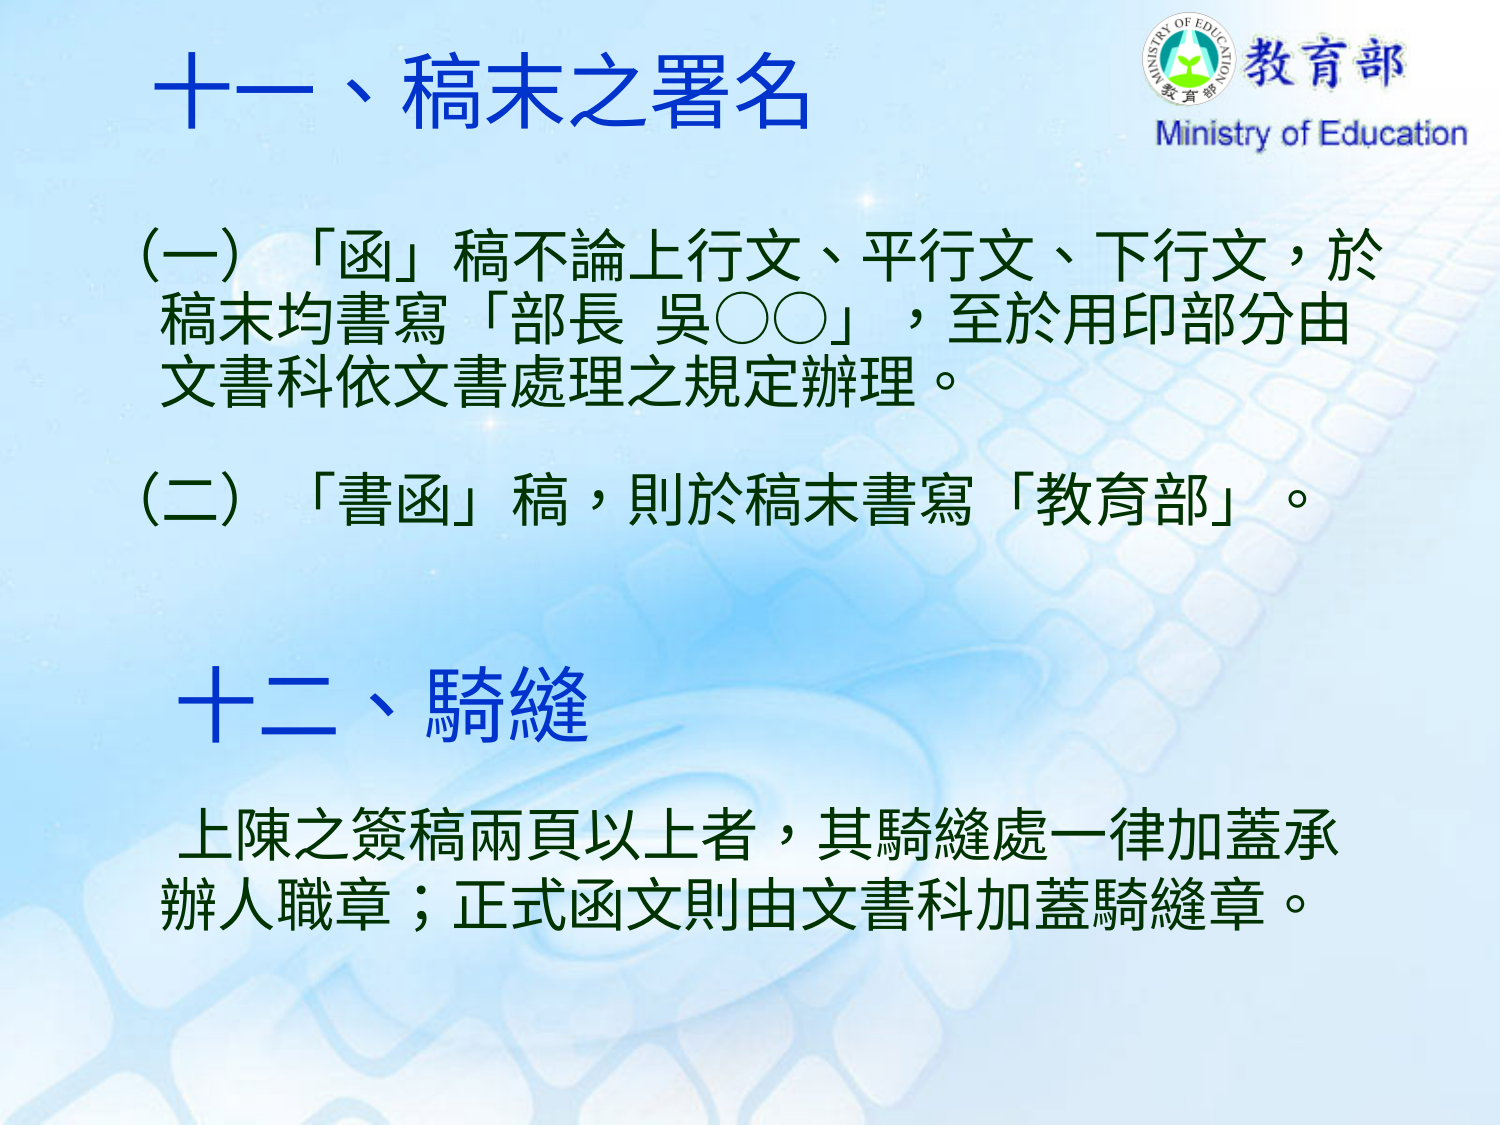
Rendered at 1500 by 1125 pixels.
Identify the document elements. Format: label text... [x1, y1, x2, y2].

list [50, 99, 1263, 526]
text_box 十二、騎縫 [159, 657, 809, 757]
text_box （一）「函」稿不論上行文、平行文、下行文，於稿末均書寫「部長 吳○○」，至於用印部分由文書科依文書處理之規定辦理。 （二）「書函」稿，則於稿末書寫「教育部」。 [88, 220, 1401, 745]
text_box 上陳之簽稿兩頁以上者，其騎縫處一律加蓋承辦人職章；正式函文則由文書科加蓋騎縫章。 [88, 799, 1401, 1061]
text_box 十一、稿末之署名 [136, 43, 986, 143]
text_box [1012, 50, 1463, 126]
